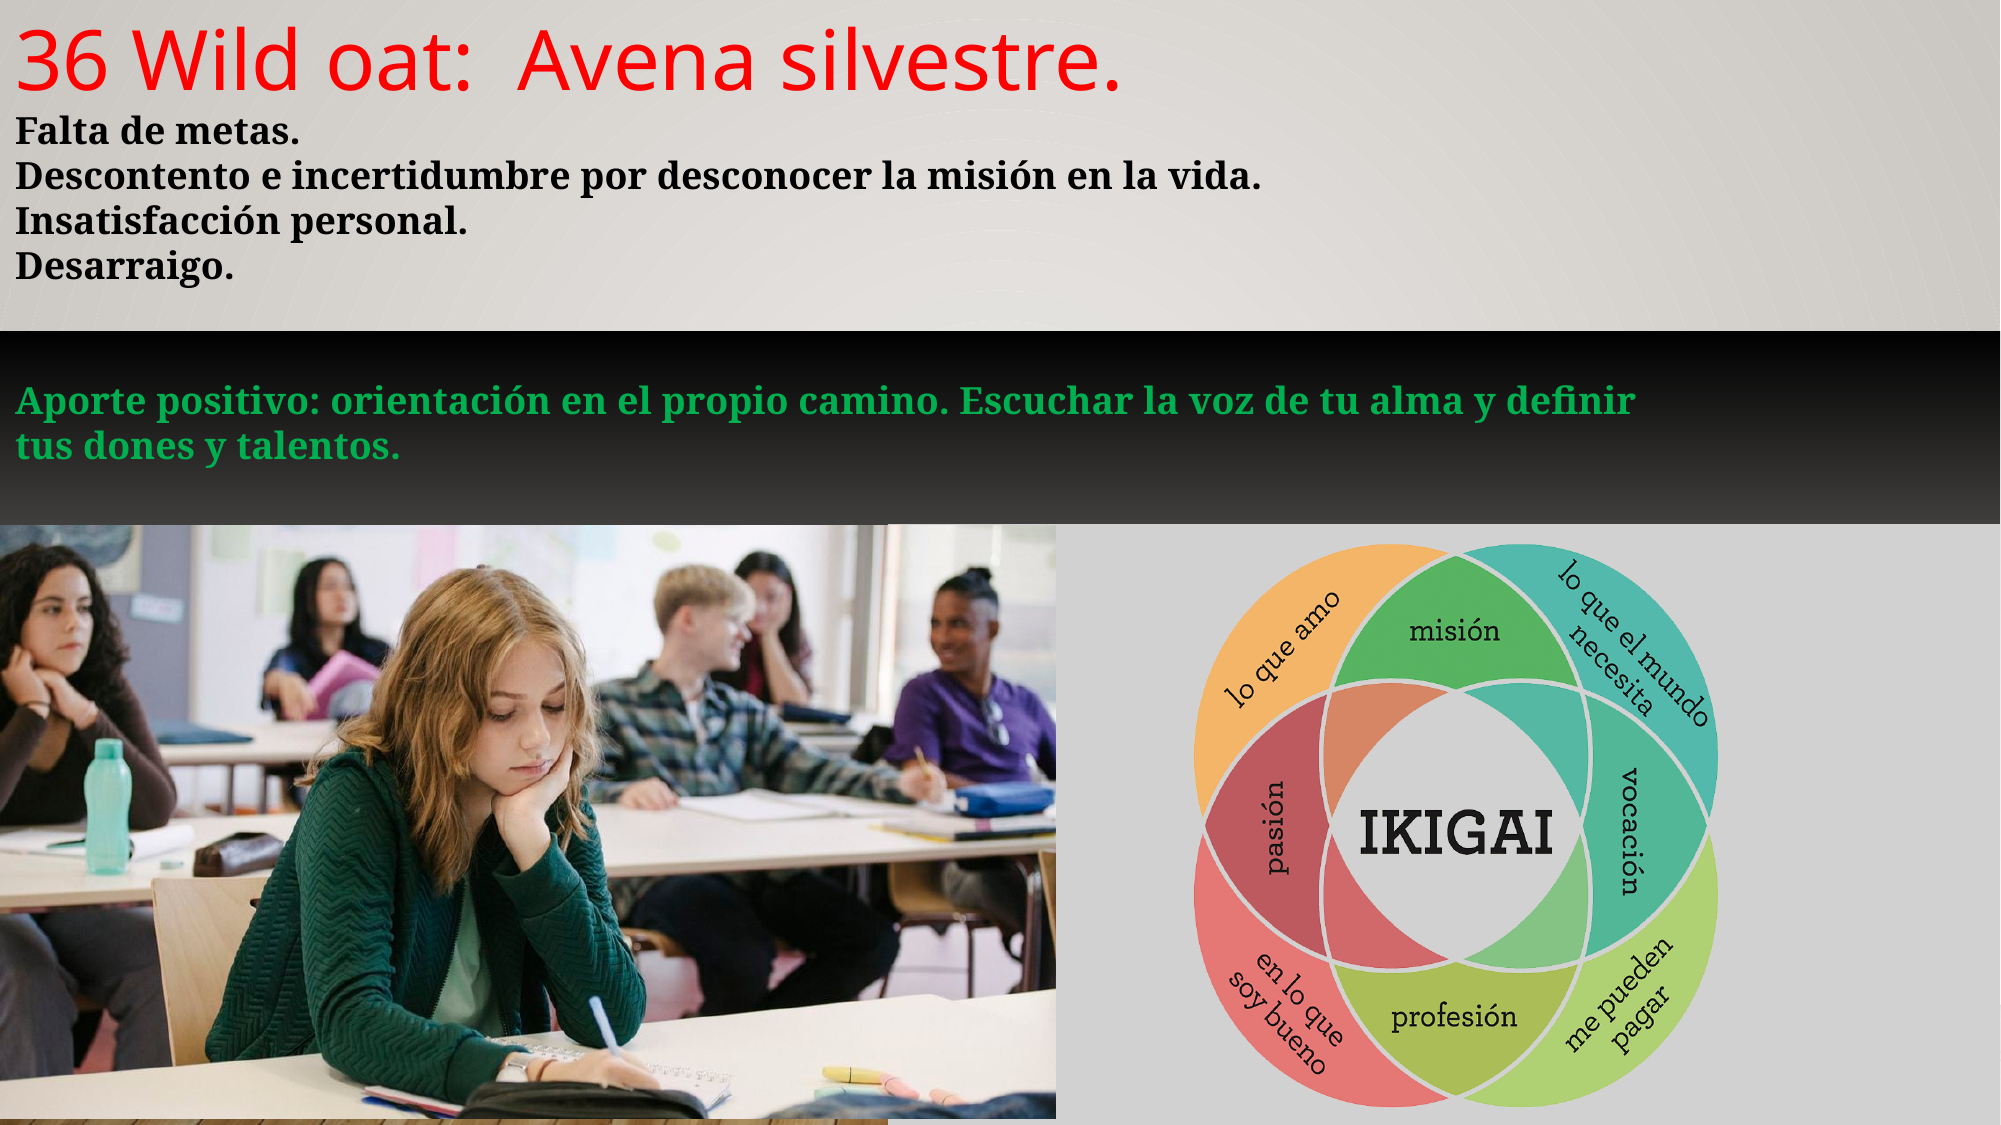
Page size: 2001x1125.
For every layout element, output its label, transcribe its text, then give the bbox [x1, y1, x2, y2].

picture [0, 525, 2000, 1125]
text_box 36 Wild oat: Avena silvestre. Falta de metas. Descontento e incertidumbre por desconocer la misión en la vida. Insatisfacción personal. Desarraigo. Aporte positivo: orientación en el propio camino. Escuchar la voz de tu alma y definir tus dones y talentos. [0, 0, 1690, 520]
